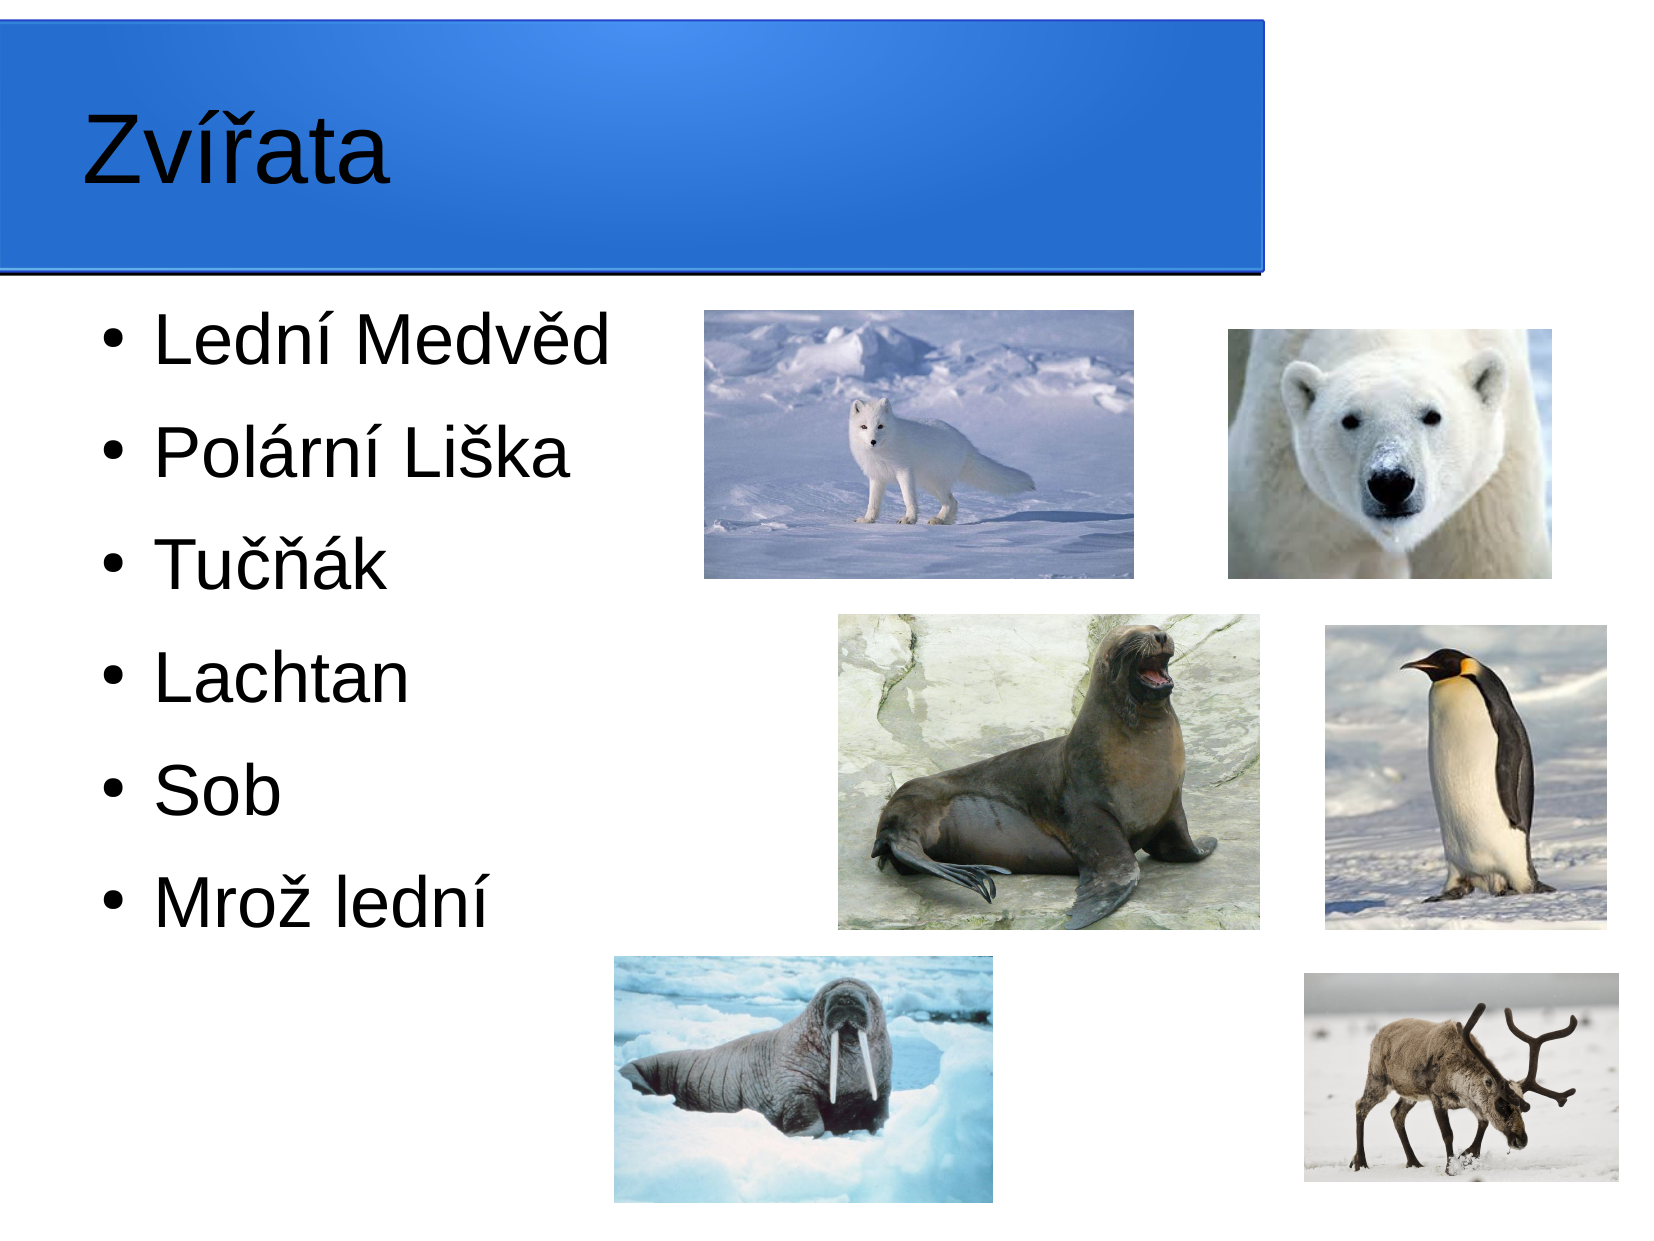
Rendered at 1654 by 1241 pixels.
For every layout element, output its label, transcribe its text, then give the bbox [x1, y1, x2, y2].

picture [1325, 625, 1607, 931]
title Zvířata [82, 47, 1235, 252]
picture [838, 614, 1260, 930]
list Lední Medvěd Polární Liška Tučňák Lachtan Sob Mrož lední [82, 299, 1571, 1019]
picture [1304, 973, 1619, 1182]
picture [704, 310, 1134, 579]
picture [614, 956, 993, 1204]
picture [1228, 329, 1552, 579]
